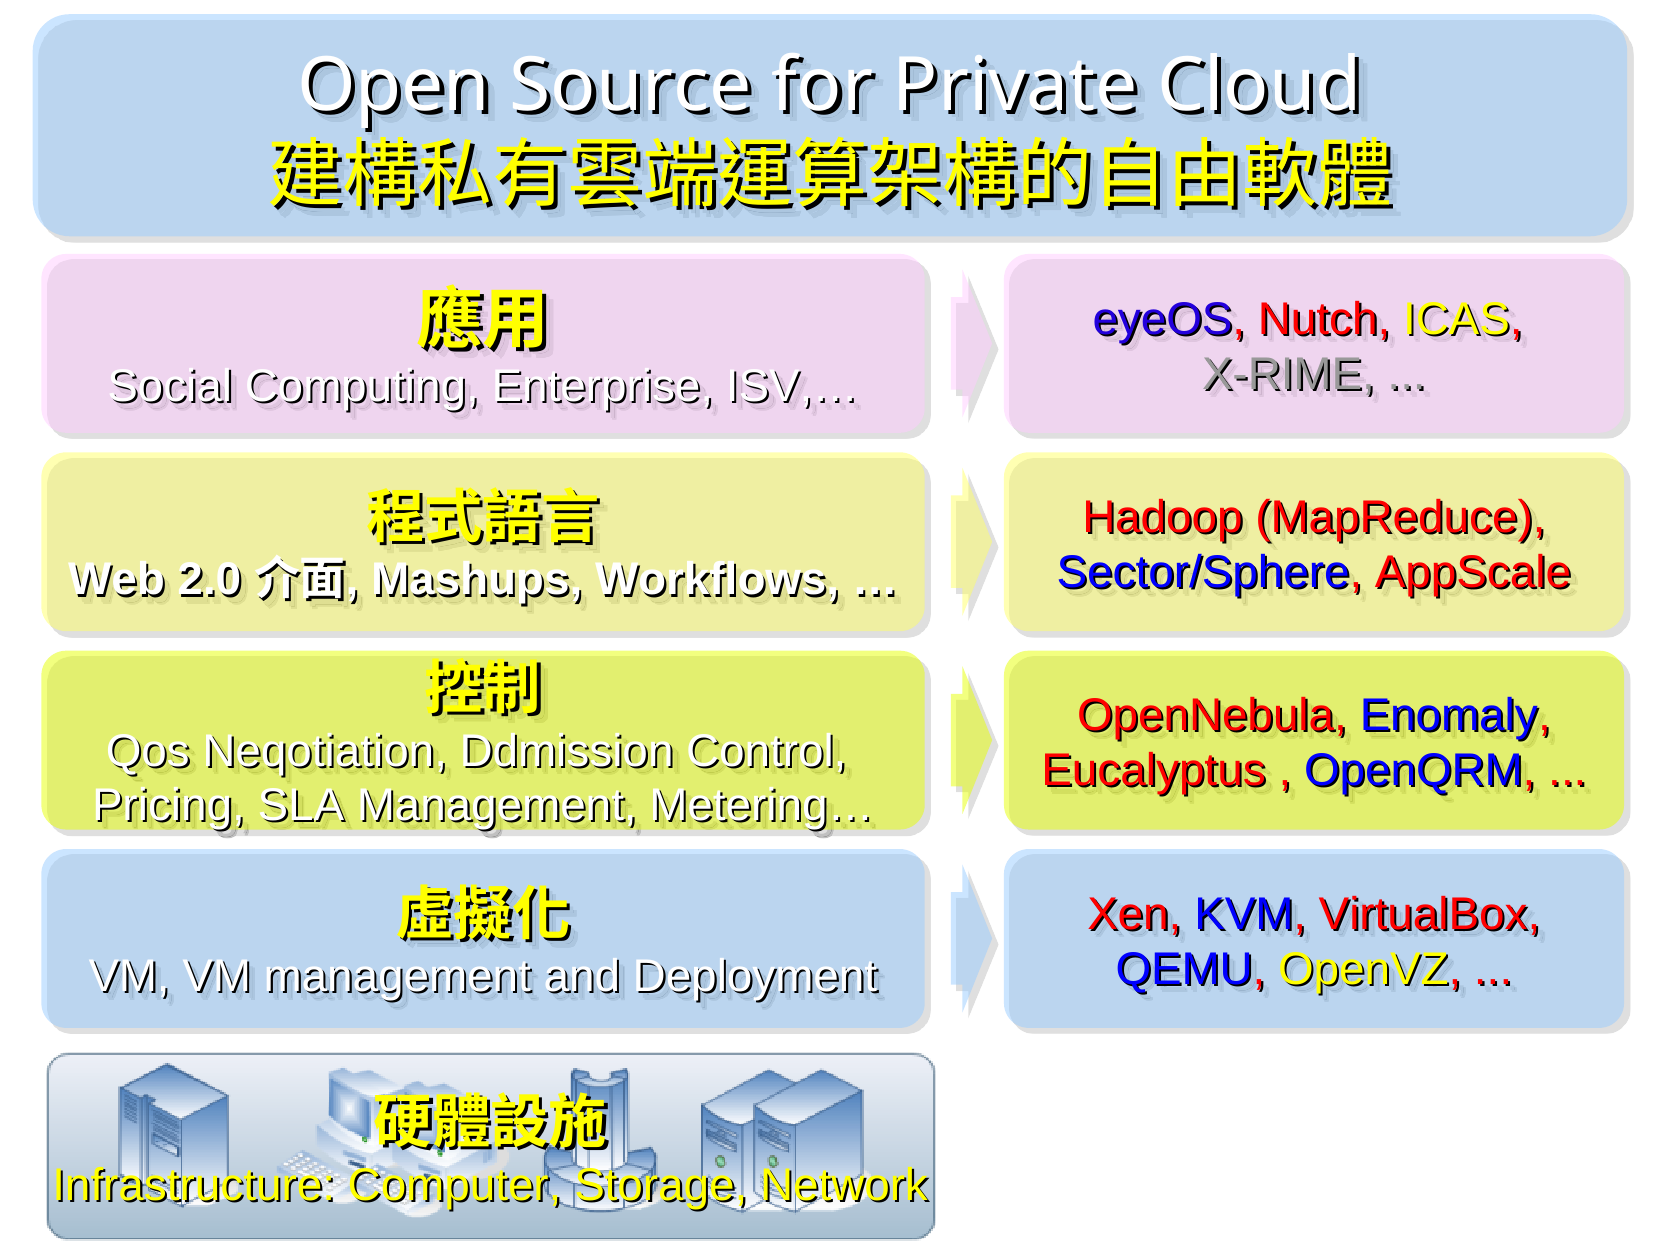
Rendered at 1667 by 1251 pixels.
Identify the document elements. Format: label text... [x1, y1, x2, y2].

text_box [950, 864, 993, 1013]
text_box 控制 Qos Neqotiation, Ddmission Control, Pricing, SLA Management, Metering… [41, 650, 925, 830]
text_box [950, 666, 993, 814]
text_box Open Source for Private Cloud 建構私有雲端運算架構的自由軟體 [32, 14, 1628, 237]
text_box eyeOS, Nutch, ICAS, X-RIME, ... [1003, 253, 1625, 433]
picture [41, 1047, 940, 1247]
text_box Xen, KVM, VirtualBox, QEMU, OpenVZ, ... [1003, 849, 1625, 1028]
text_box 程式語言 Web 2.0 介面, Mashups, Workflows, … [41, 452, 925, 632]
text_box [950, 467, 993, 616]
text_box OpenNebula, Enomaly, Eucalyptus , OpenQRM, ... [1003, 650, 1625, 830]
text_box [950, 269, 993, 418]
text_box 應用 Social Computing, Enterprise, ISV,… [41, 253, 925, 433]
text_box 虛擬化 VM, VM management and Deployment [41, 849, 925, 1028]
text_box Hadoop (MapReduce), Sector/Sphere, AppScale [1003, 452, 1625, 632]
